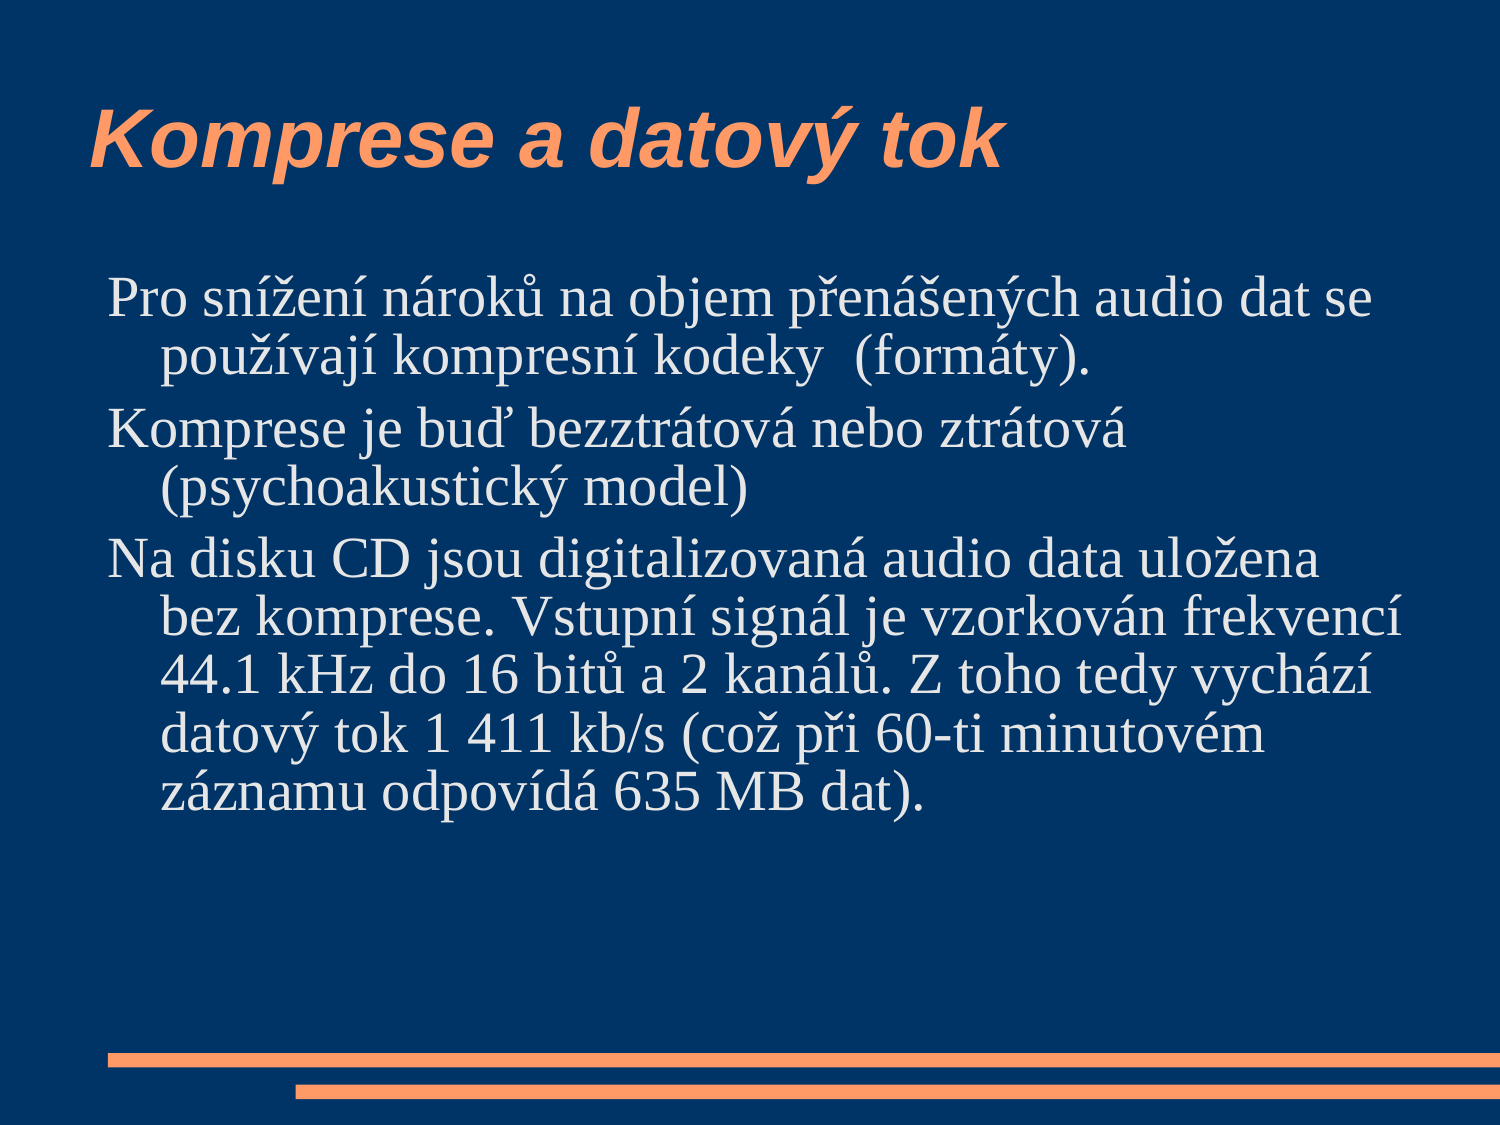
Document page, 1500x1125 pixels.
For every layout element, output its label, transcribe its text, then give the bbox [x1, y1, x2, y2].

title Komprese a datový tok [75, 45, 1426, 233]
list Pro snížení nároků na objem přenášených audio dat se používají kompresní kodeky (formáty). Komprese je buď bezztrátová nebo ztrátová (psychoakustický model) Na disku CD jsou digitalizovaná audio data uložena bez komprese. Vstupní signál je vzorkován frekvencí 44.1 kHz do 16 bitů a 2 kanálů. Z toho tedy vychází datový tok 1 411 kb/s (což při 60-ti minutovém záznamu odpovídá 635 MB dat). [75, 262, 1426, 1006]
